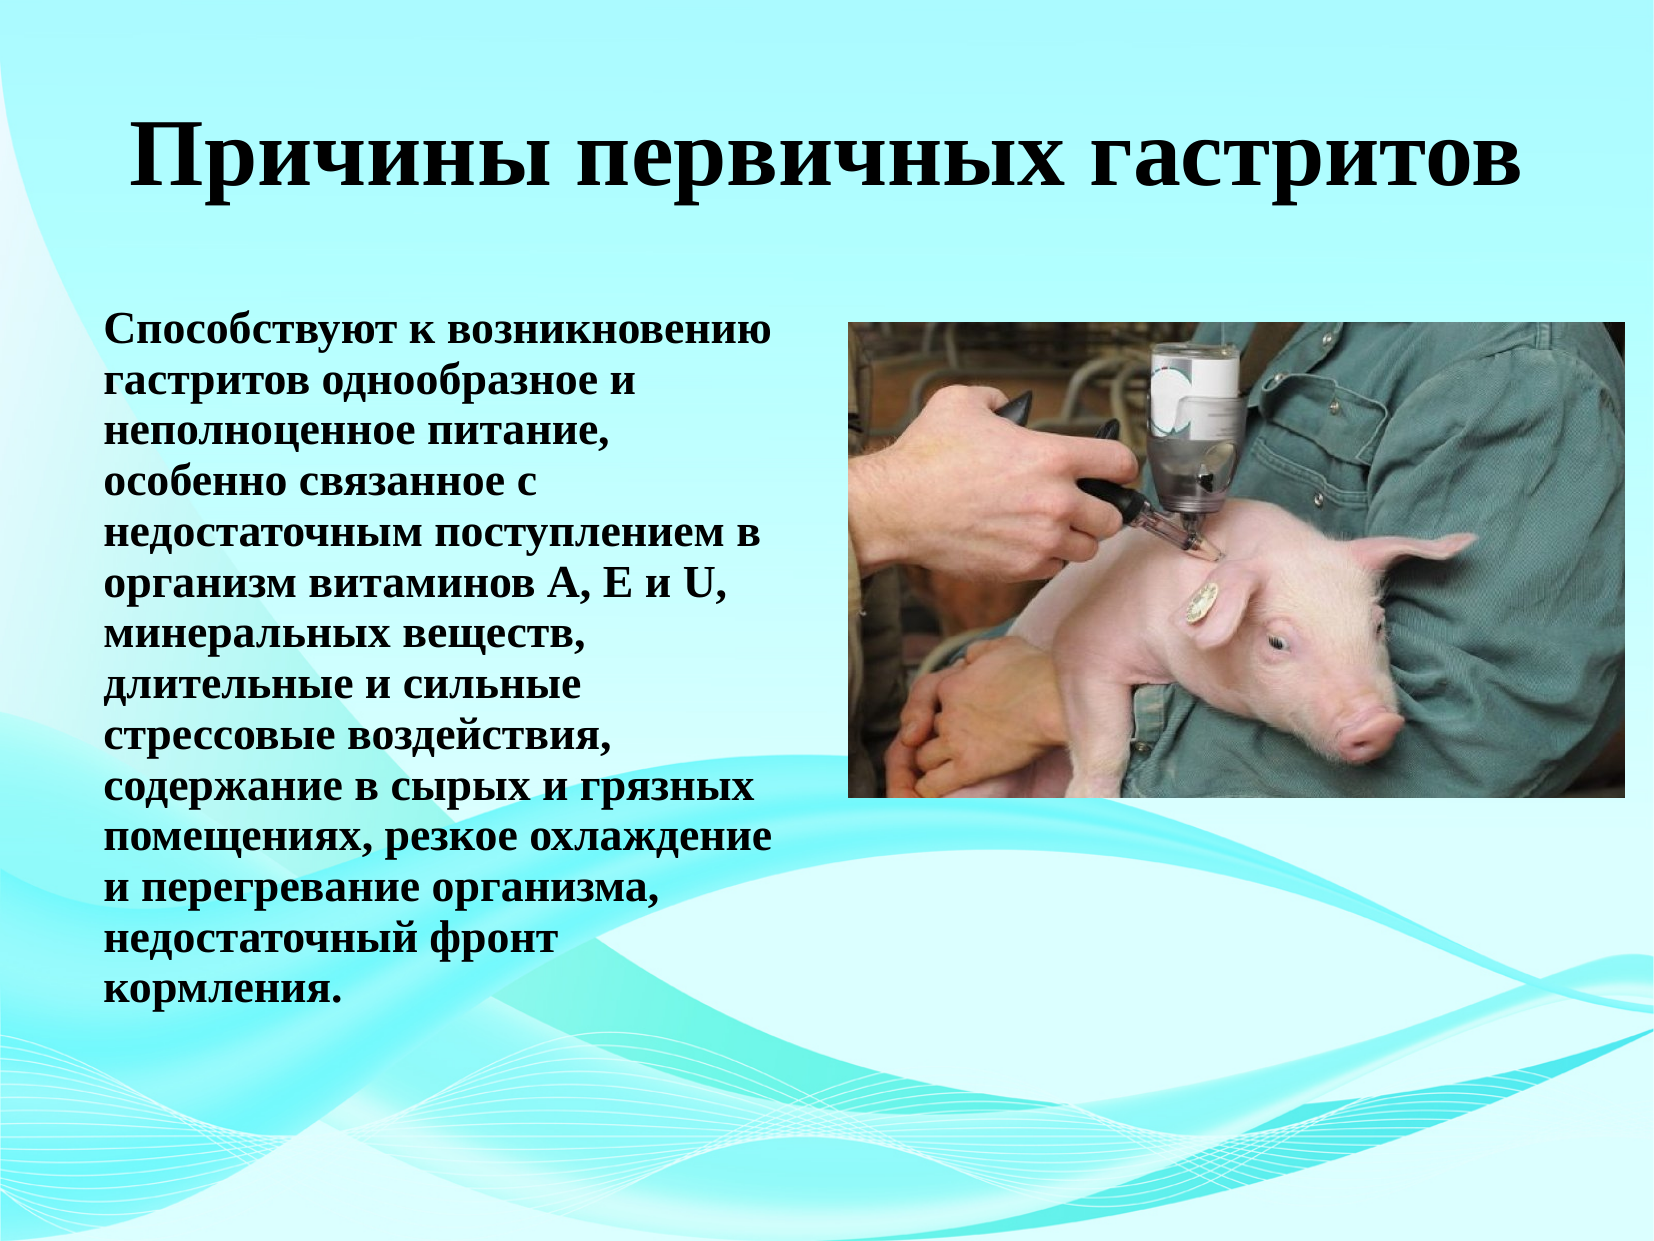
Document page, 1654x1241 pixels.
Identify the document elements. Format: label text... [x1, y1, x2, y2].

picture [0, 0, 1654, 1241]
title Причины первичных гастритов [82, 49, 1571, 257]
text_box Способствуют к возникновению гастритов однообразное и неполноценное питание, особенно связанное с недостаточным поступлением в организм витаминов А, Е и U, минеральных веществ, длительные и сильные стрессовые воздействия, содержание в сырых и грязных помещениях, резкое охлаждение и перегревание организма, недостаточный фронт кормления. [88, 295, 798, 1123]
